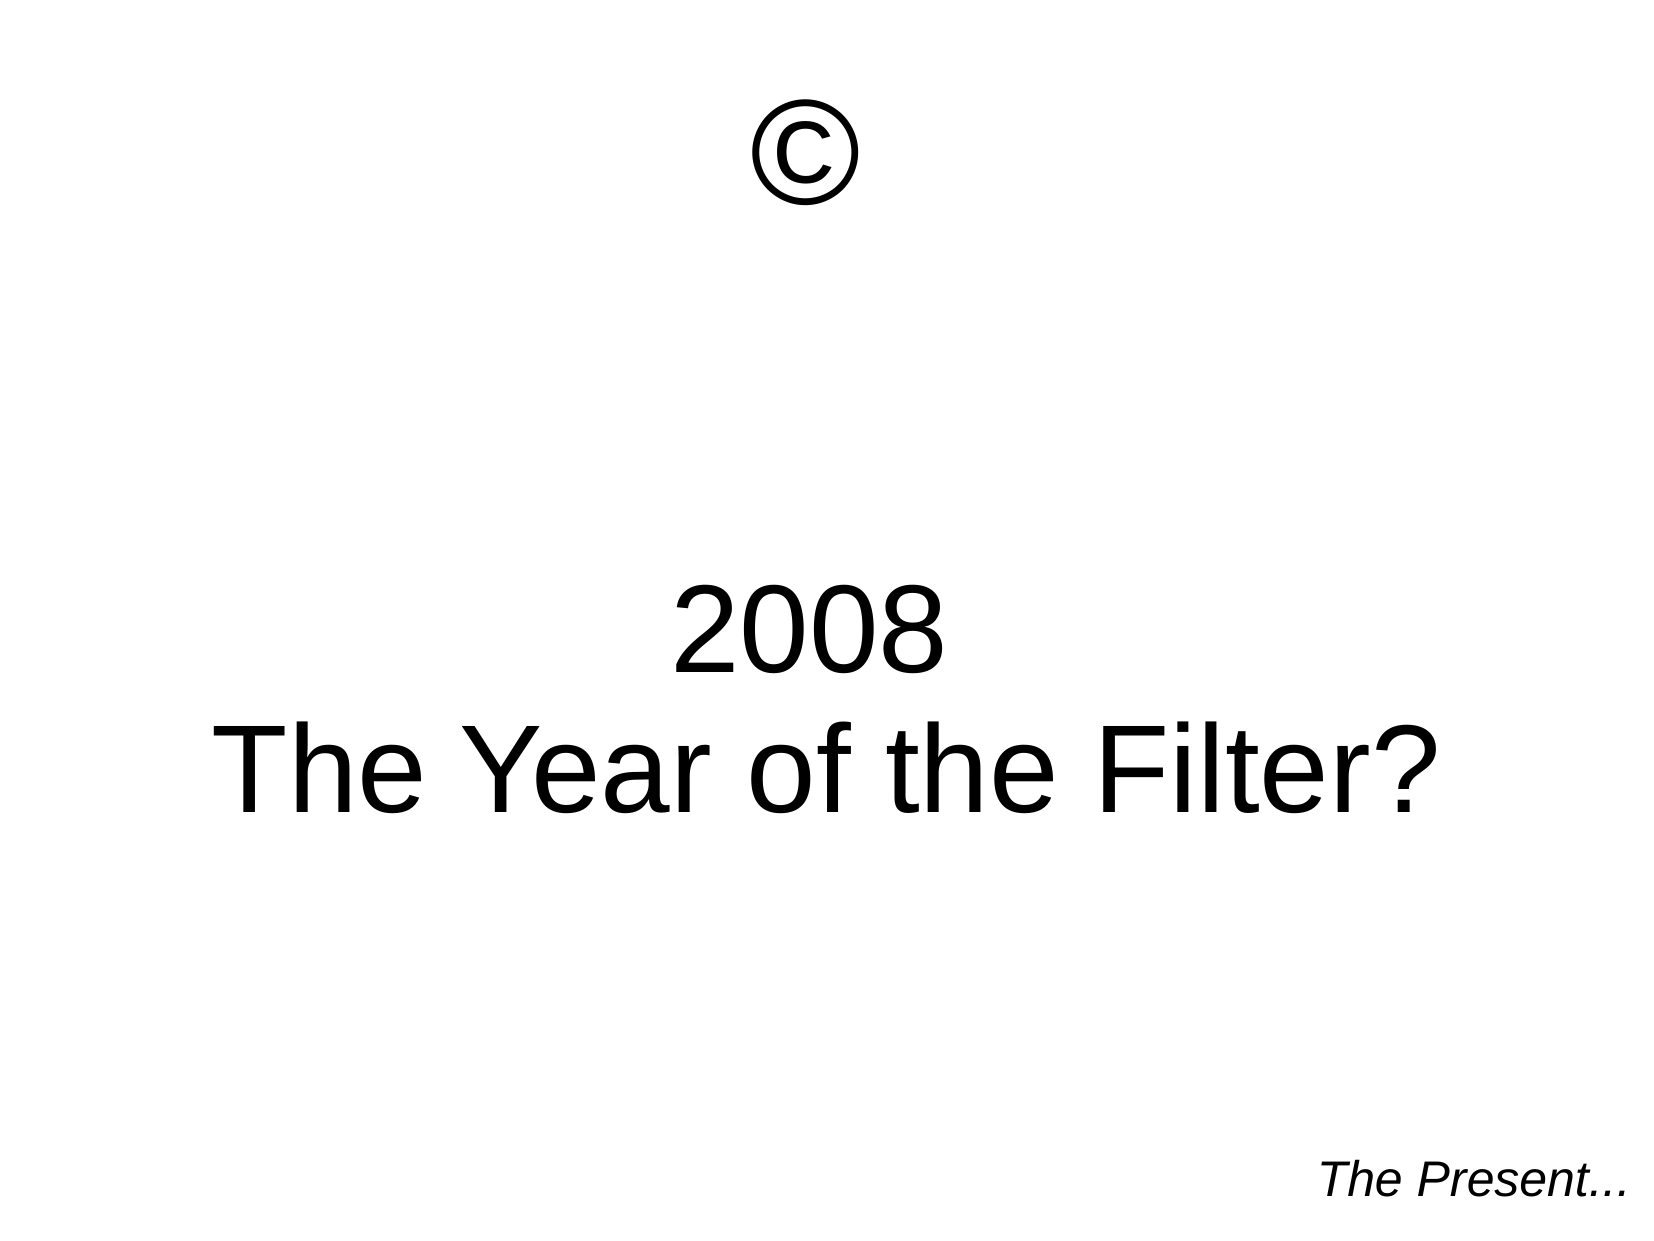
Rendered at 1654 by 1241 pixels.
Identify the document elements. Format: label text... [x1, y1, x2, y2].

title © [82, 49, 1571, 257]
subtitle 2008 The Year of the Filter? [82, 290, 1571, 1109]
text_box The Present... [1316, 1151, 1625, 1208]
